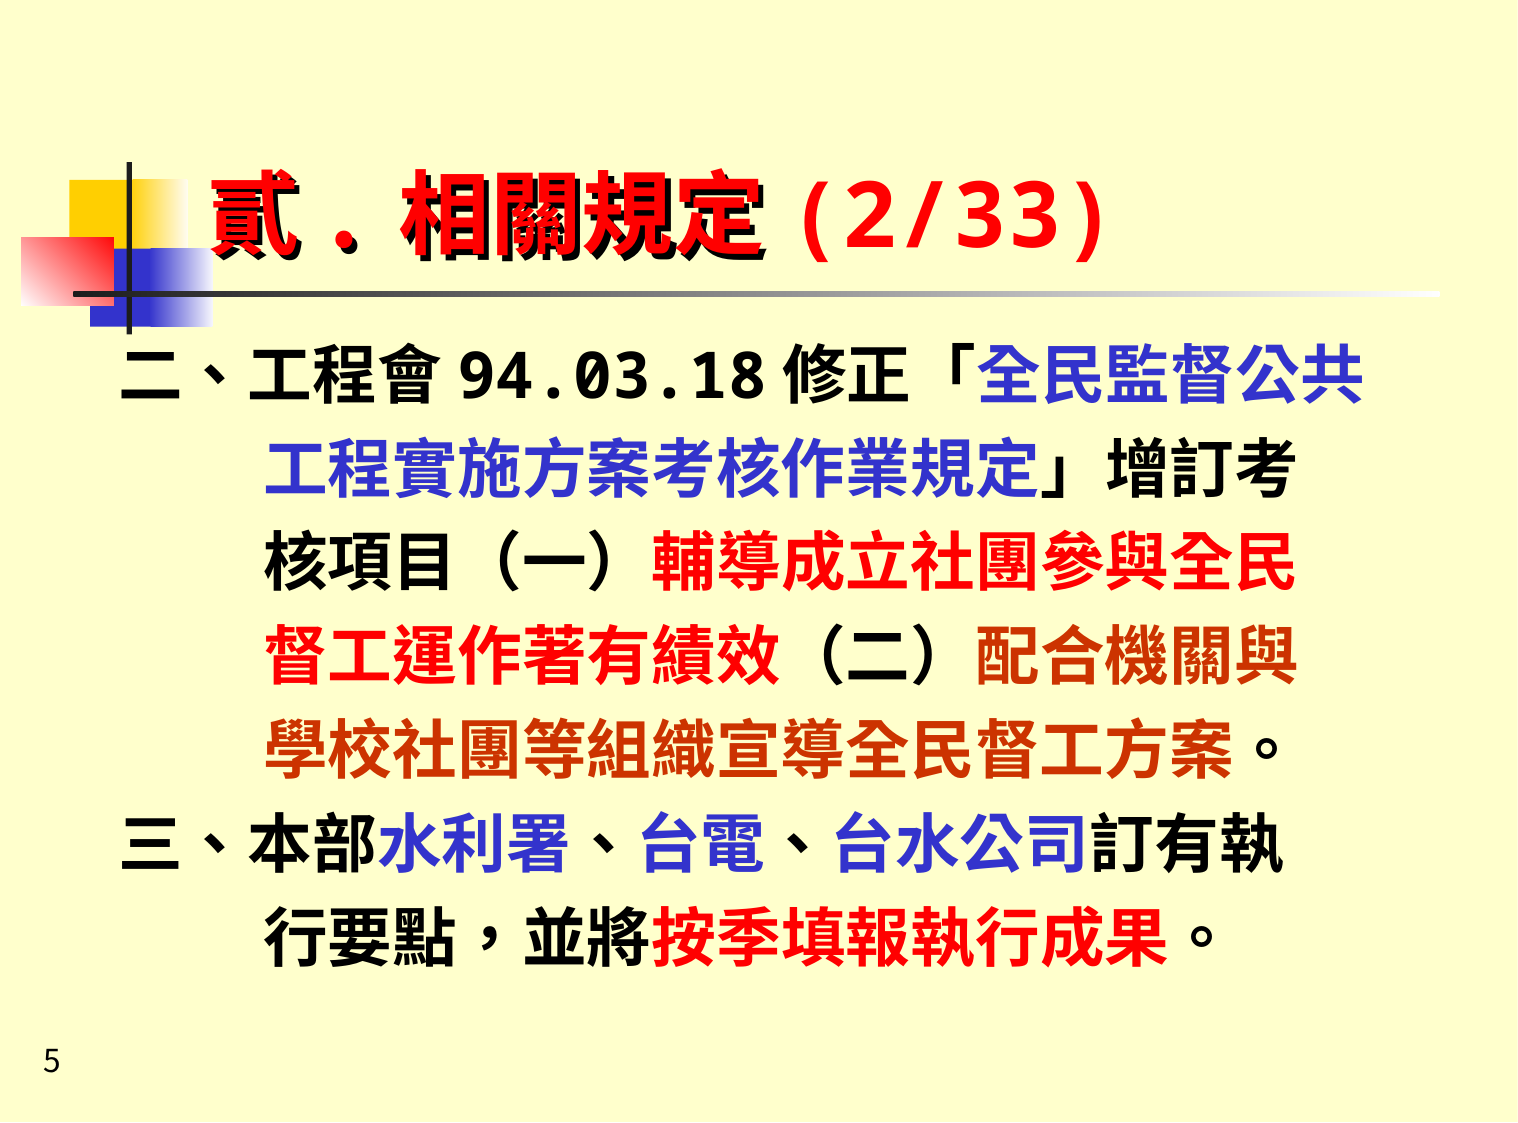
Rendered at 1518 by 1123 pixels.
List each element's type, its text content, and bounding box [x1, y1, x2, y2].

title 貳.相關規定(2/33) [191, 35, 1485, 275]
text_box <編號> [0, 1032, 78, 1096]
list 二、工程會94.03.18修正「全民監督公共 工程實施方案考核作業規定」增訂考 核項目（一）輔導成立社團參與全民 督工運作著有績效（二）配合機關與 學校社團等組織宣導全民督工方案。 三、本部水利署、台電、台水公司訂有執 行要點，並將按季填報執行成果。 [101, 325, 1392, 999]
